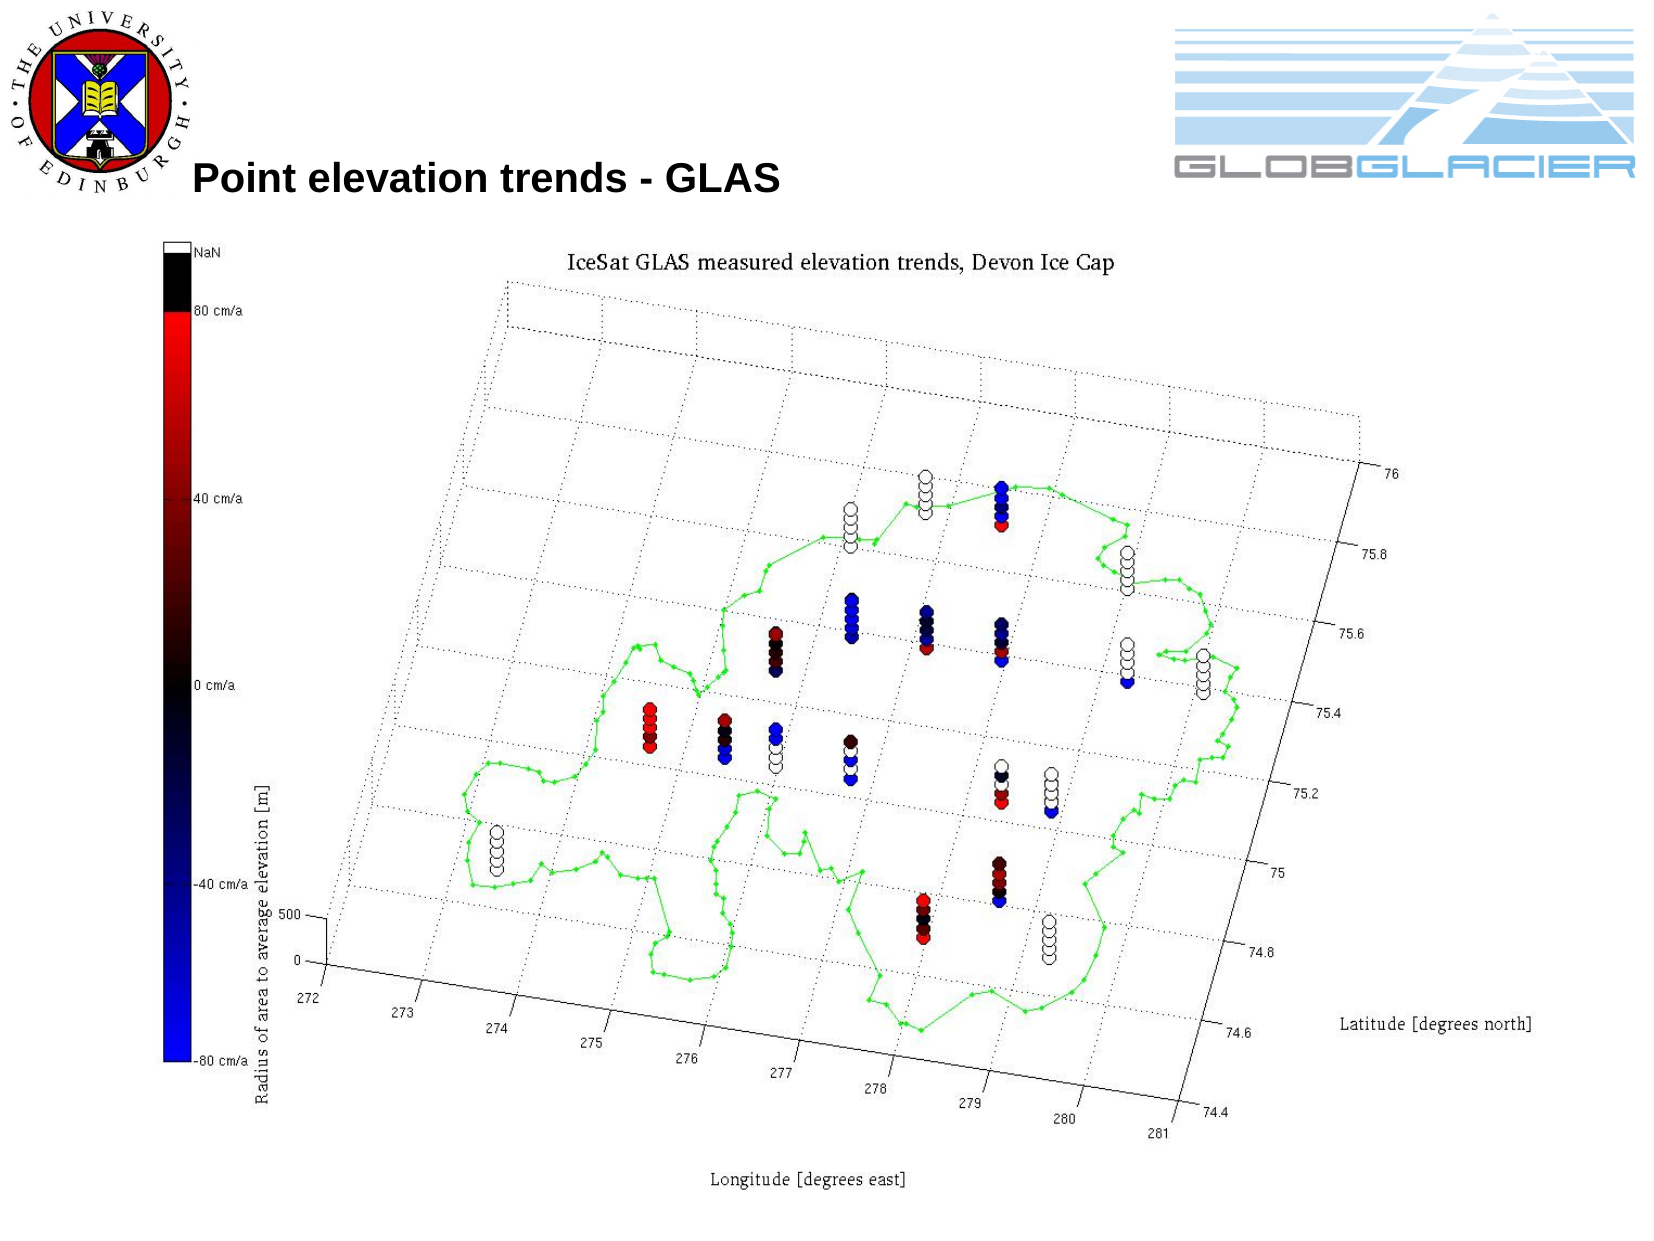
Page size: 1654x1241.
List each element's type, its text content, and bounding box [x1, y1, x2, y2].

picture [1139, 0, 1654, 188]
picture [6, 5, 195, 197]
text_box Point elevation trends - GLAS [177, 147, 796, 226]
picture [147, 206, 1536, 1211]
